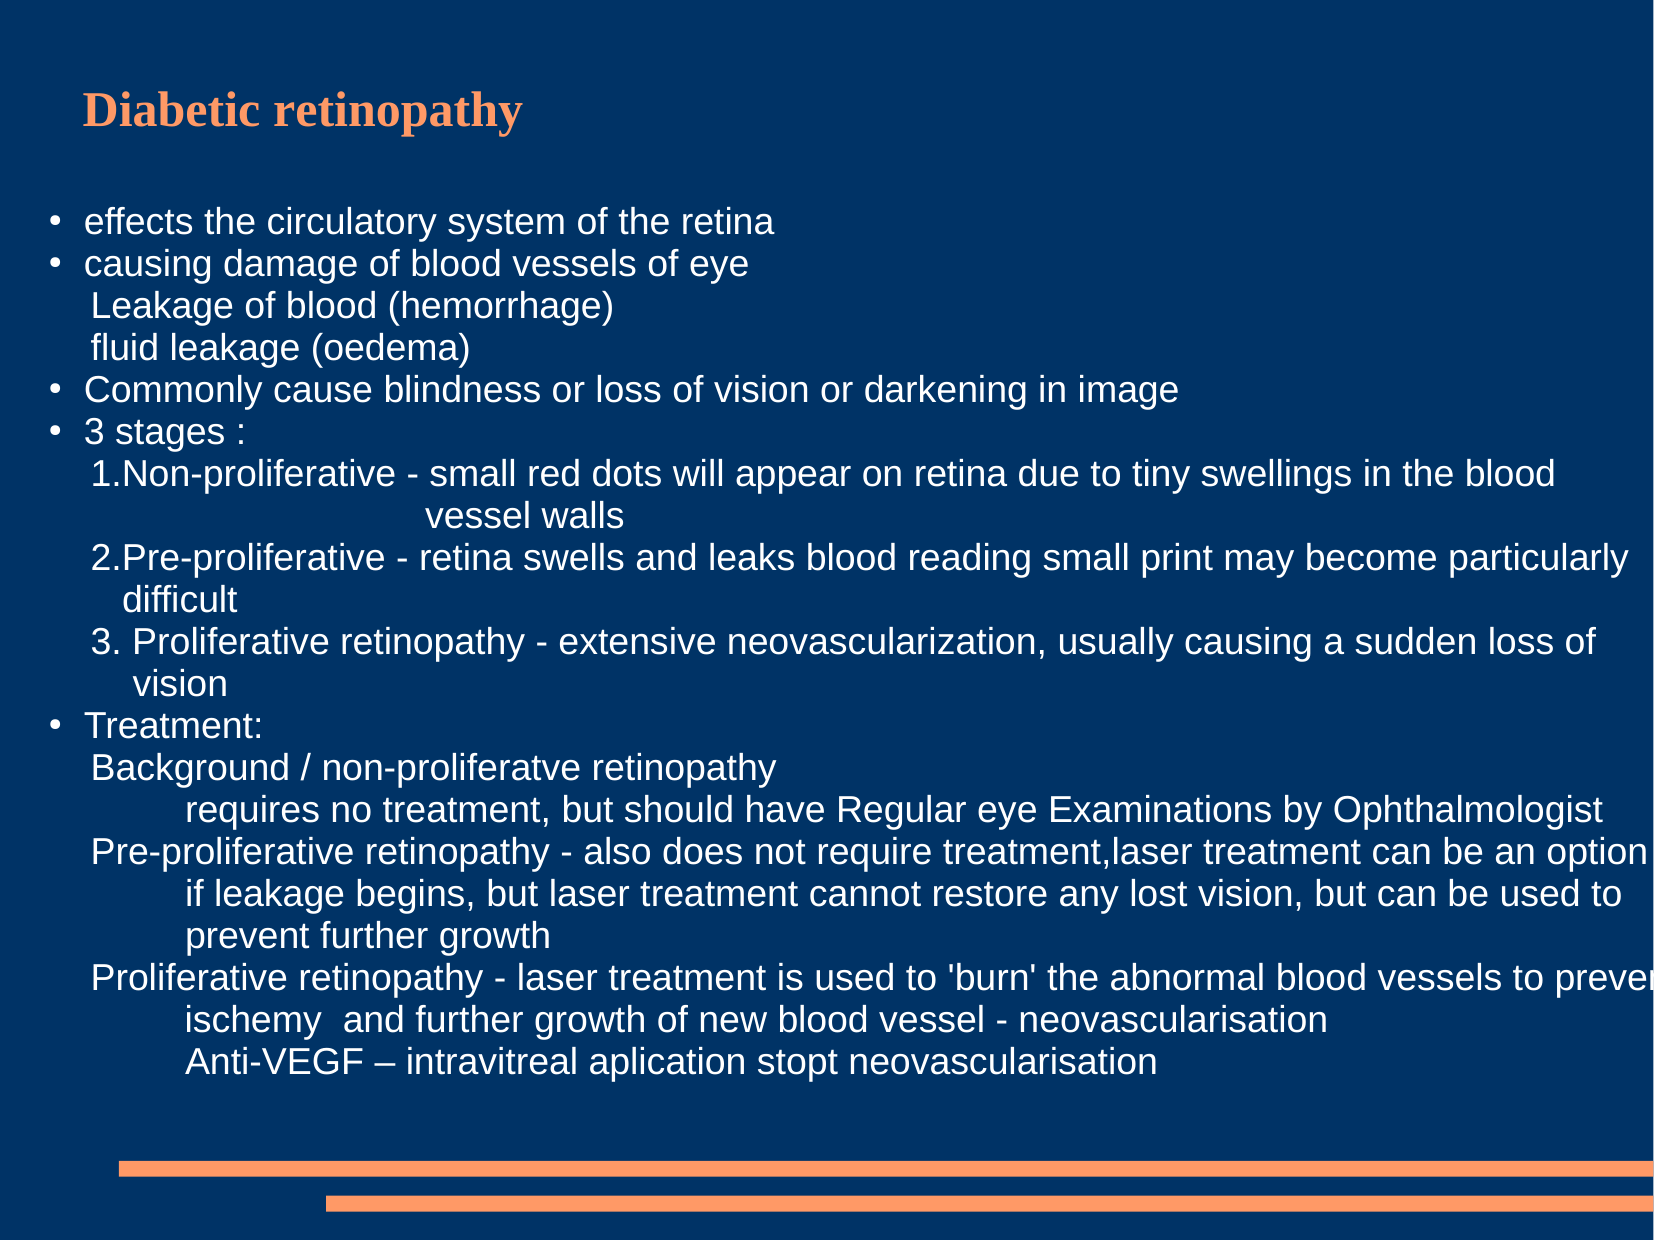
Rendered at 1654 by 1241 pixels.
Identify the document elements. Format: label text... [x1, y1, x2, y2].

title Diabetic retinopathy [82, 5, 1571, 193]
text_box effects the circulatory system of the retina causing damage of blood vessels of eye Leakage of blood (hemorrhage) fluid leakage (oedema) Commonly cause blindness or loss of vision or darkening in image 3 stages : 1.Non-proliferative - small red dots will appear on retina due to tiny swellings in the blood vessel walls 2.Pre-proliferative - retina swells and leaks blood reading small print may become particularly difficult 3. Proliferative retinopathy - extensive neovascularization, usually causing a sudden loss of vision Treatment: Background / non-proliferatve retinopathy requires no treatment, but should have Regular eye Examinations by Ophthalmologist Pre-proliferative retinopathy - also does not require treatment,laser treatment can be an option if leakage begins, but laser treatment cannot restore any lost vision, but can be used to prevent further growth Proliferative retinopathy - laser treatment is used to 'burn' the abnormal blood vessels to prevent ischemy and further growth of new blood vessel - neovascularisation Anti-VEGF – intravitreal aplication stopt neovascularisation [33, 193, 1654, 1241]
